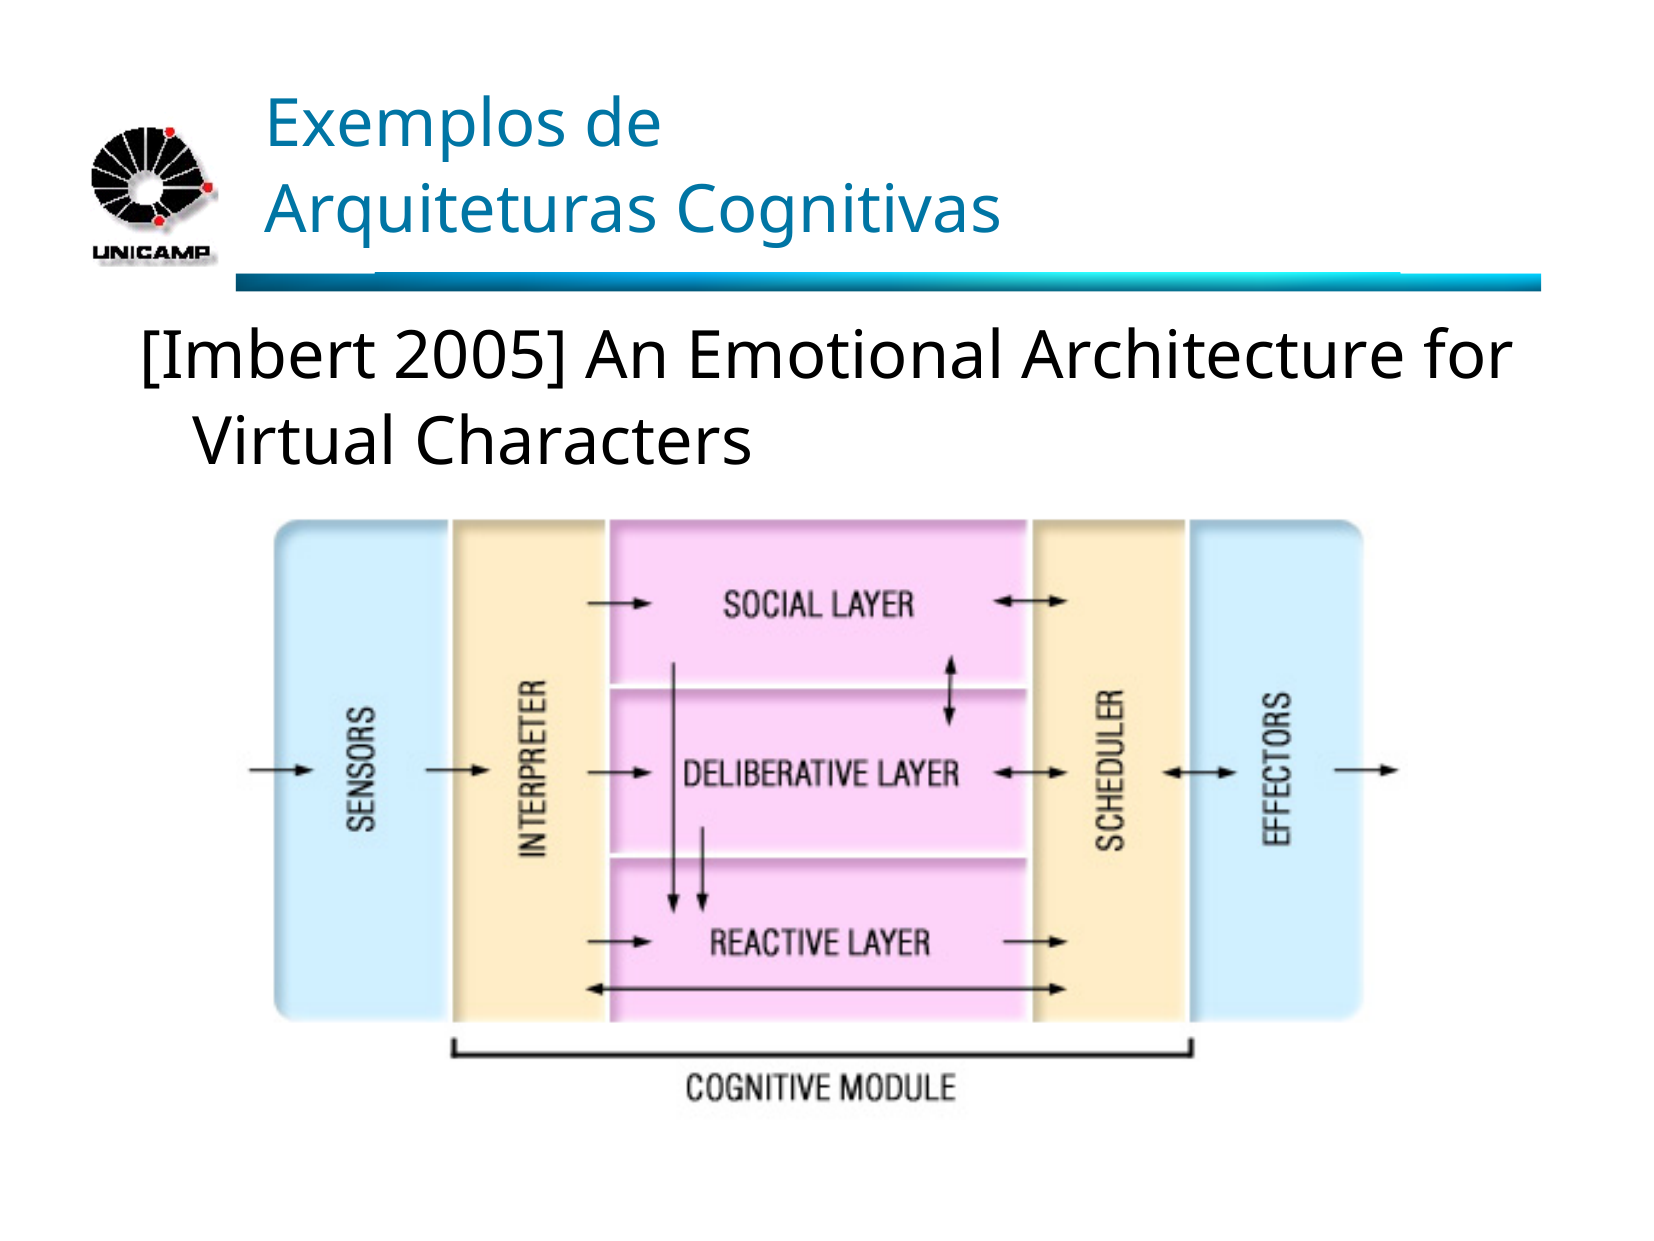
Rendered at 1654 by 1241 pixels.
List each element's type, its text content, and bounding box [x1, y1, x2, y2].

title Exemplos de Arquiteturas Cognitivas [264, 57, 1534, 250]
picture [236, 501, 1408, 1123]
list [Imbert 2005] An Emotional Architecture for Virtual Characters [121, 309, 1534, 1167]
picture [125, 272, 1654, 295]
